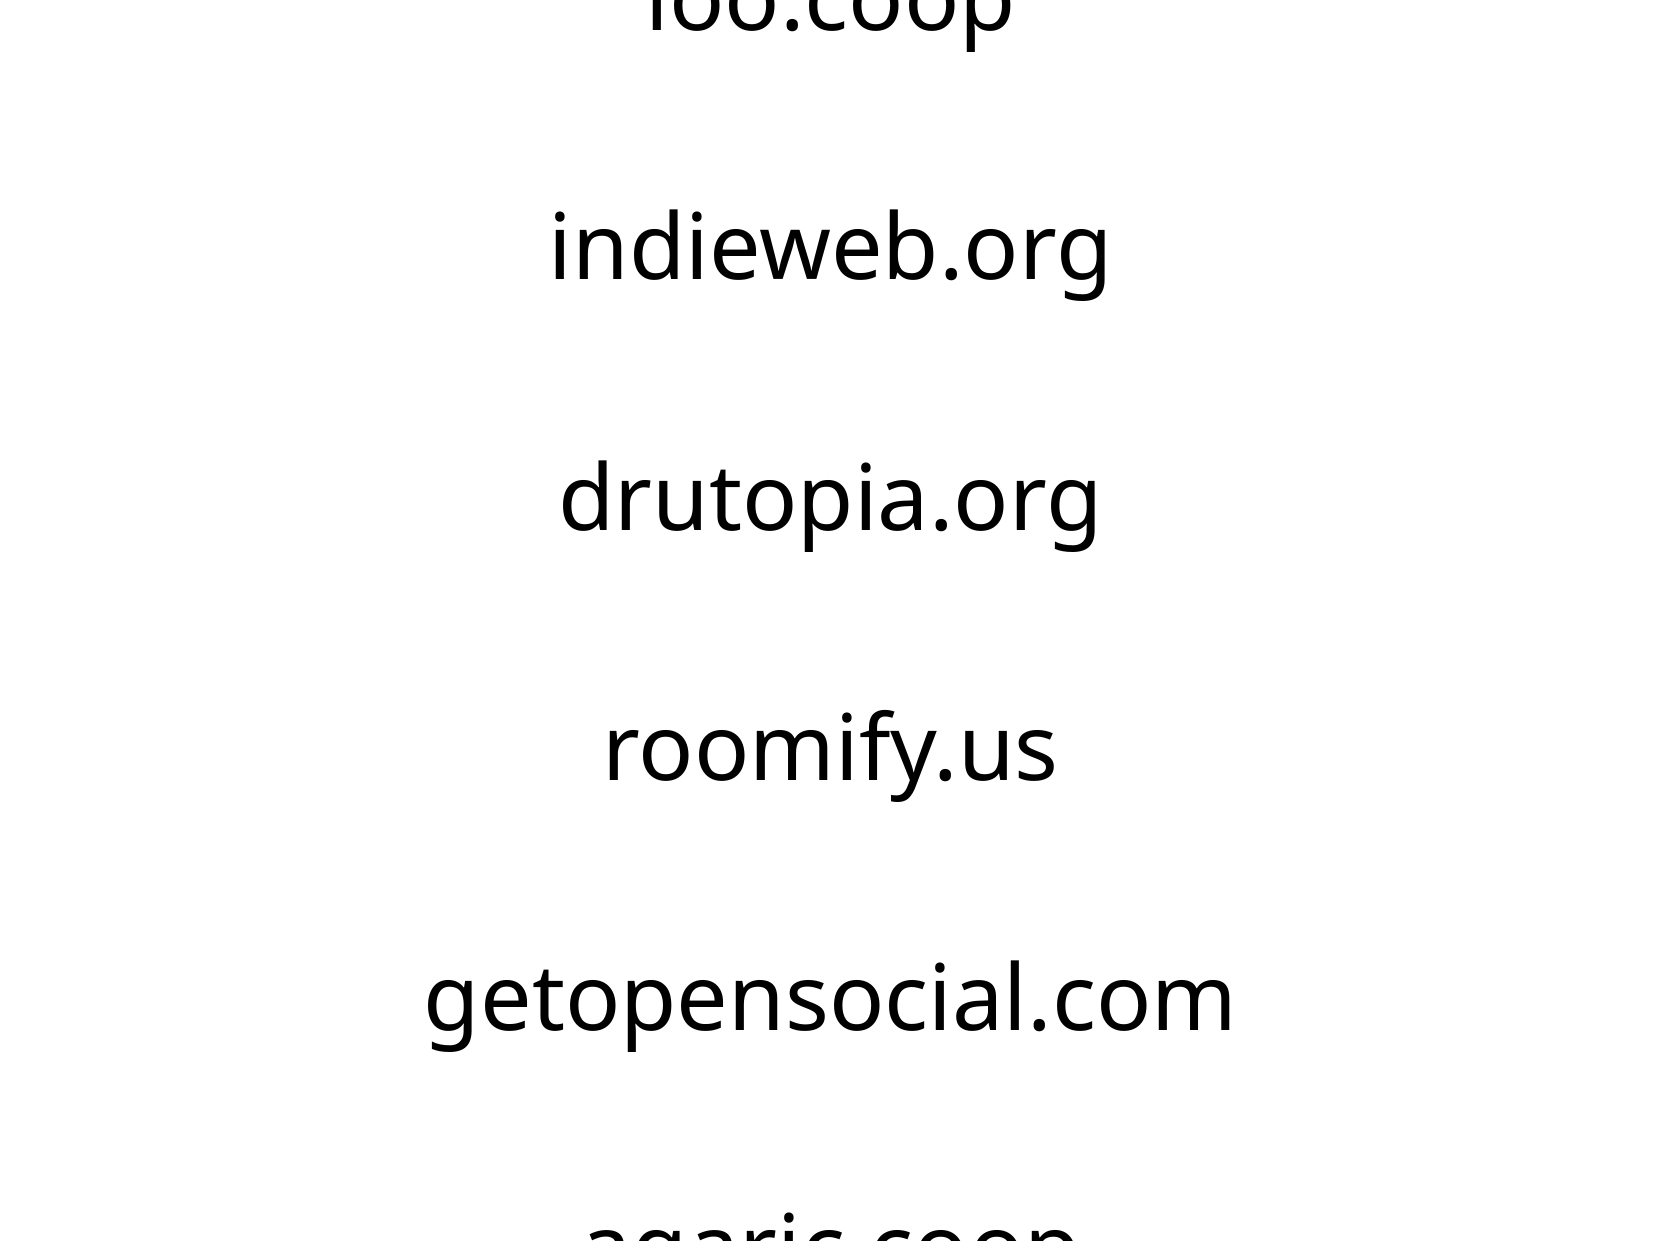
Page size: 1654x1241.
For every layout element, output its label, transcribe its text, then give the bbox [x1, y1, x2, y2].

title ioo.coop indieweb.org drutopia.org roomify.us getopensocial.com agaric.coop [86, 27, 1576, 1212]
